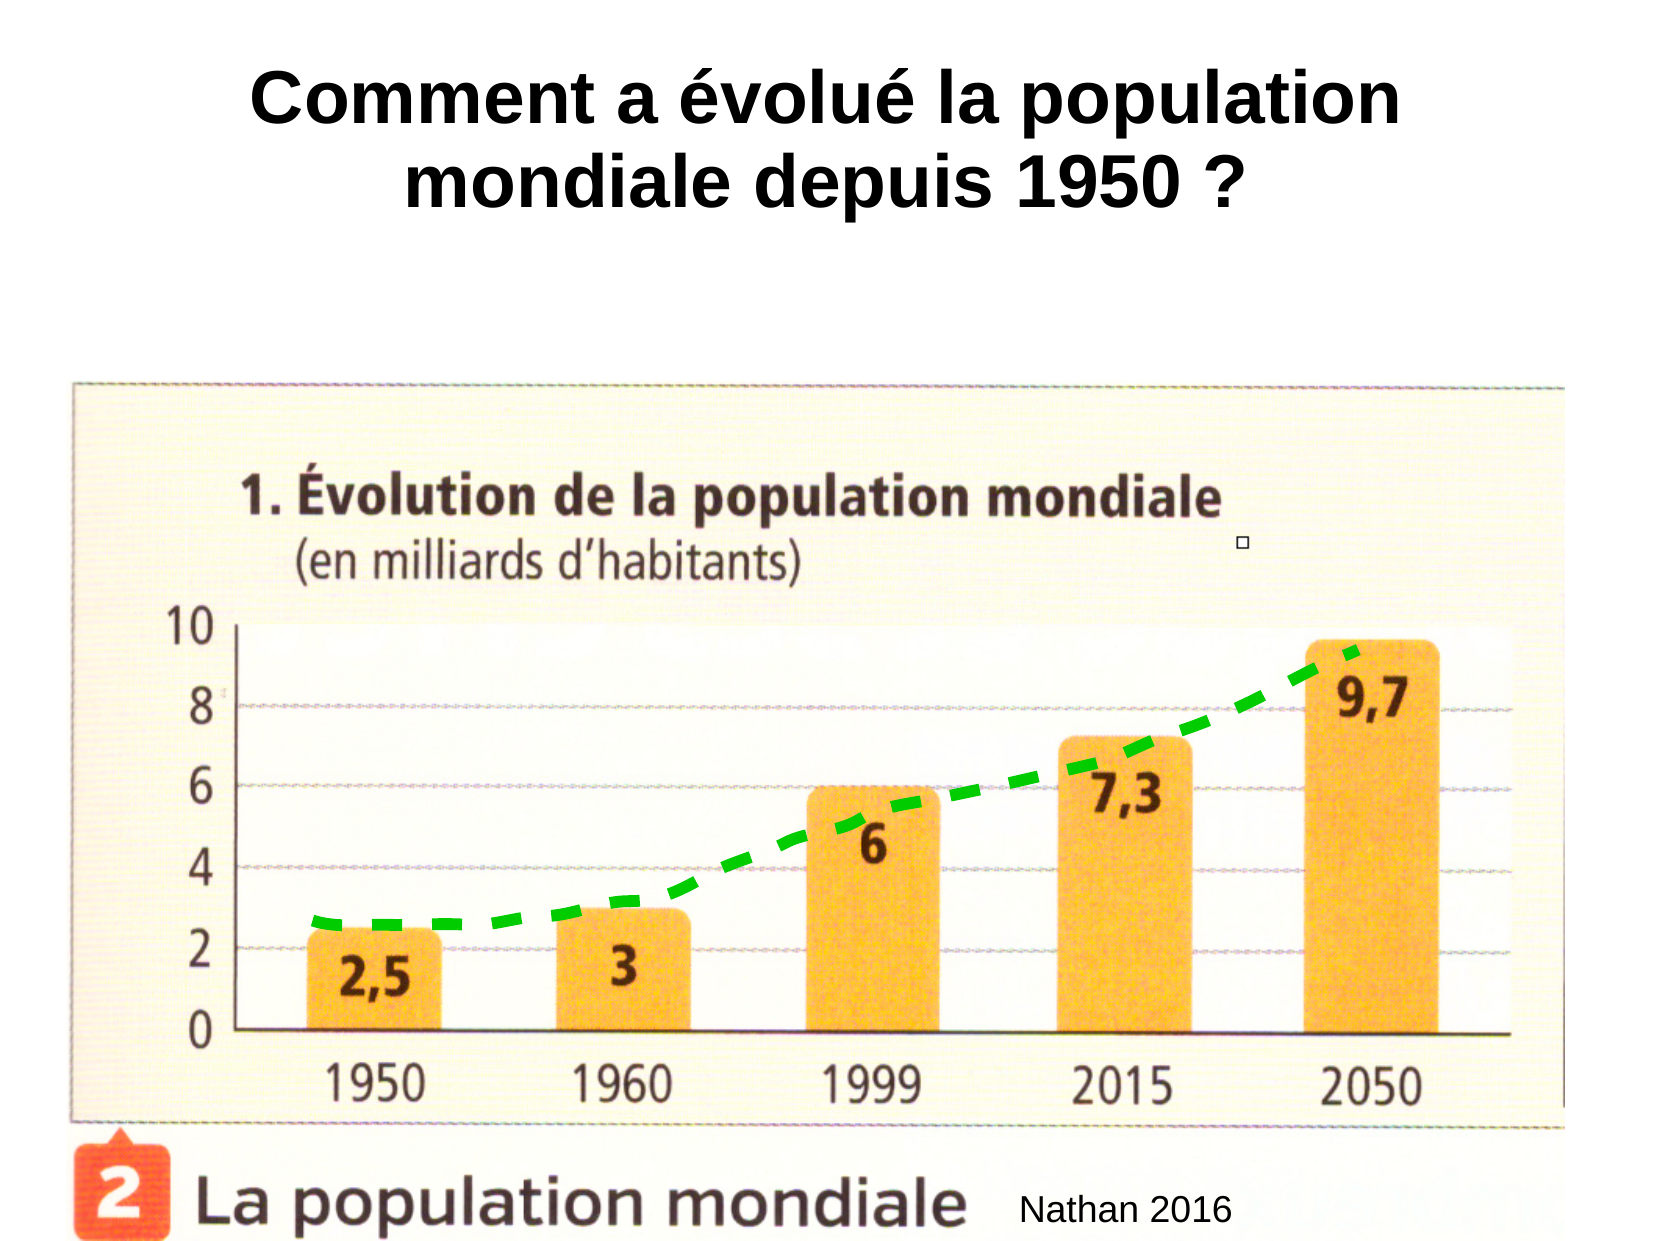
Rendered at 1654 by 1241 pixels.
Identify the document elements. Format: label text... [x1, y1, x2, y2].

picture [66, 380, 1565, 1241]
title Comment a évolué la population mondiale depuis 1950 ? [82, 29, 1571, 250]
text_box Nathan 2016 [1003, 1181, 1329, 1238]
